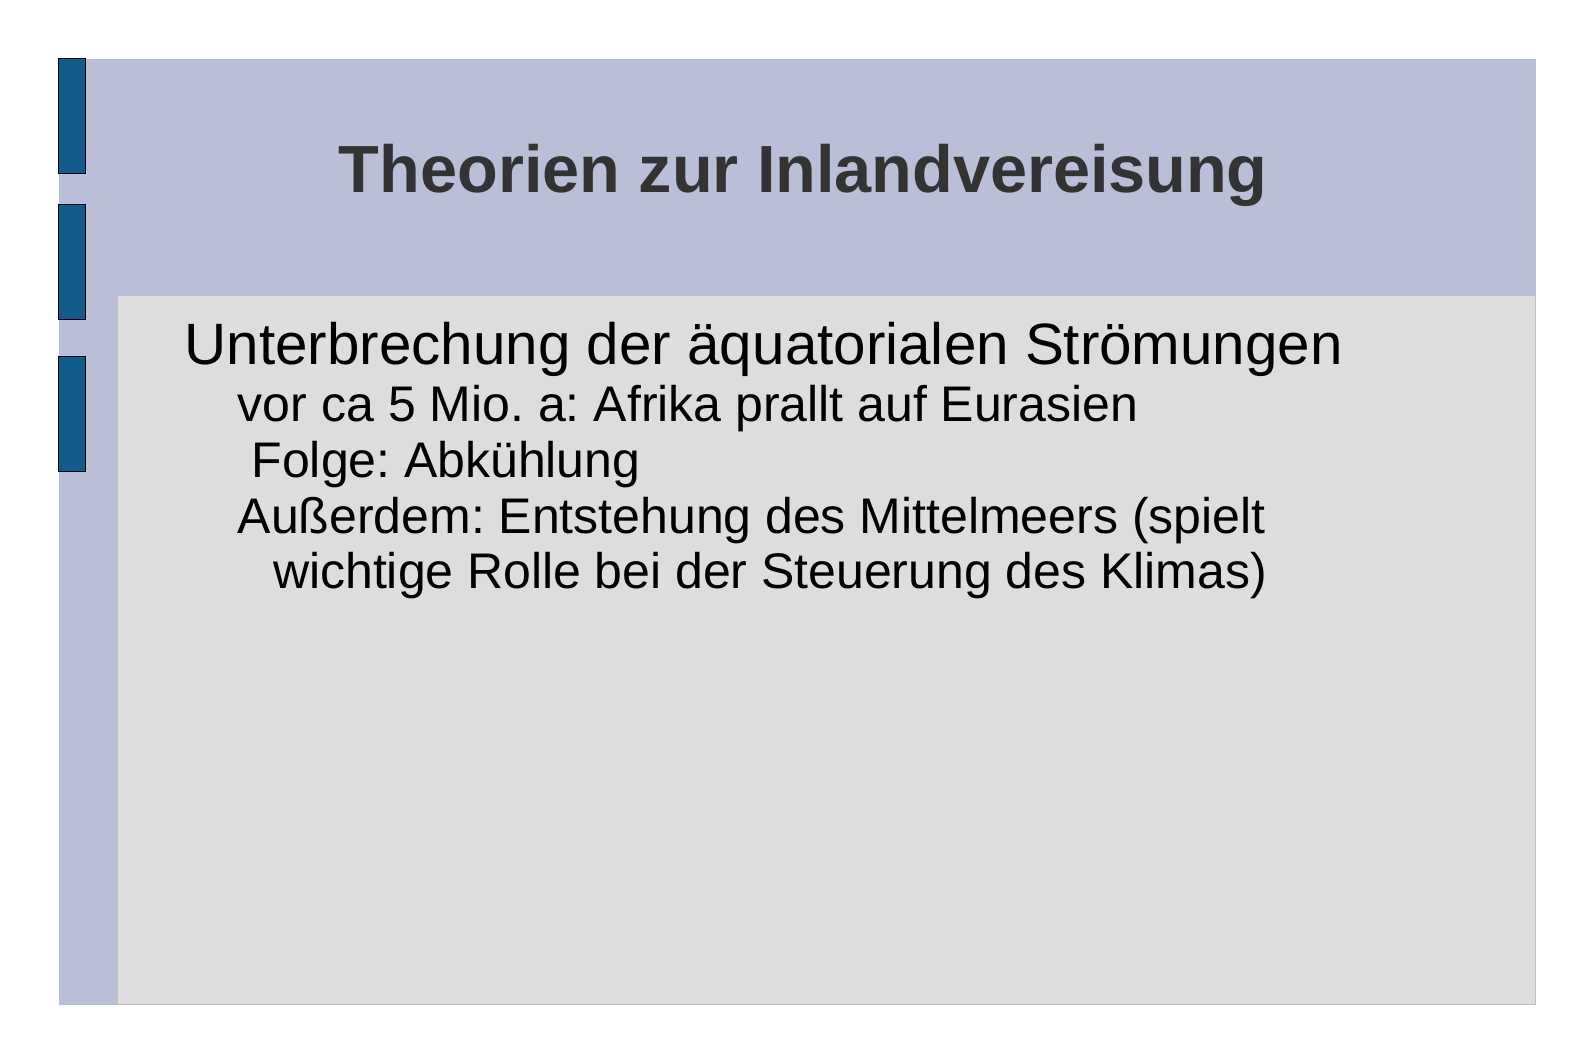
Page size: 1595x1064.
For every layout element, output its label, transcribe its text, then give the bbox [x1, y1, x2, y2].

list Unterbrechung der äquatorialen Strömungen vor ca 5 Mio. a: Afrika prallt auf Eurasien Folge: Abkühlung Außerdem: Entstehung des Mittelmeers (spielt wichtige Rolle bei der Steuerung des Klimas) [167, 311, 1429, 908]
title Theorien zur Inlandvereisung [167, 106, 1429, 308]
